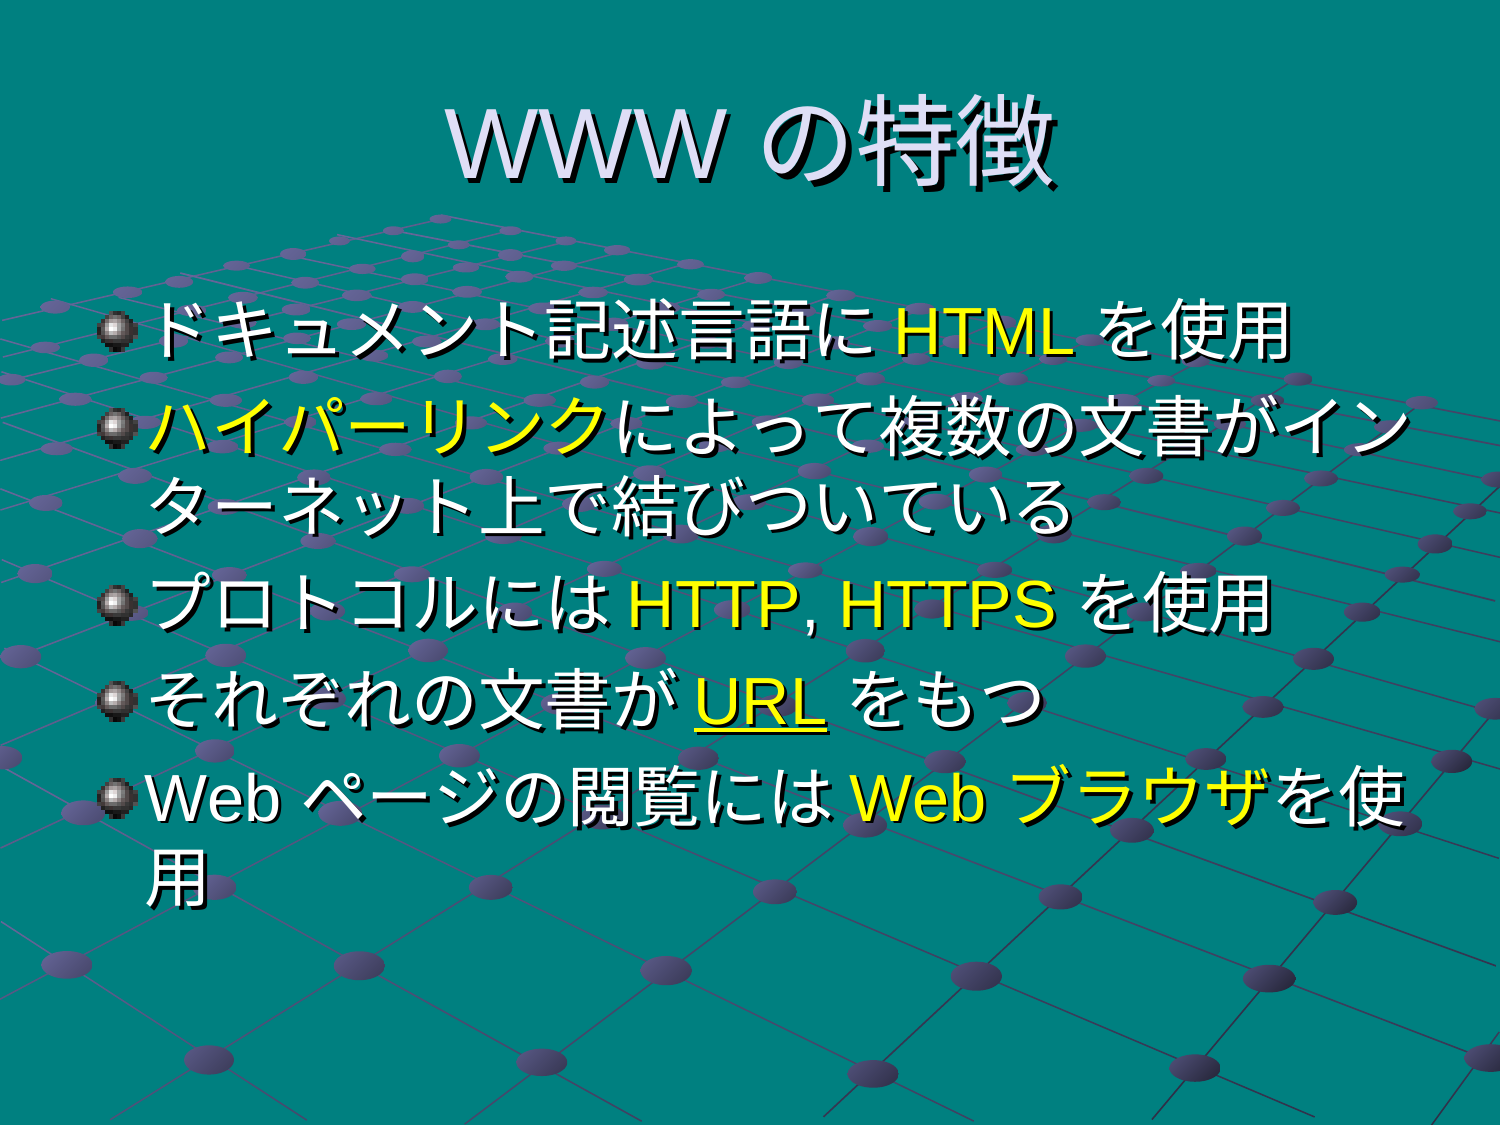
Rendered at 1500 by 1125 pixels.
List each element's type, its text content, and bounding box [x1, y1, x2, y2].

picture [89, 673, 138, 722]
text_box ドキュメント記述言語に HTML を使用 ハイパーリンクによって複数の文書がインターネット上で結びついている プロトコルには HTTP, HTTPS を使用 それぞれの文書が URL をもつ Web ページの閲覧には Web ブラウザを使用 [75, 280, 1447, 1025]
text_box WWW の特徴 [75, 45, 1426, 233]
picture [89, 577, 138, 626]
picture [89, 400, 138, 449]
picture [89, 770, 138, 819]
picture [89, 303, 138, 352]
